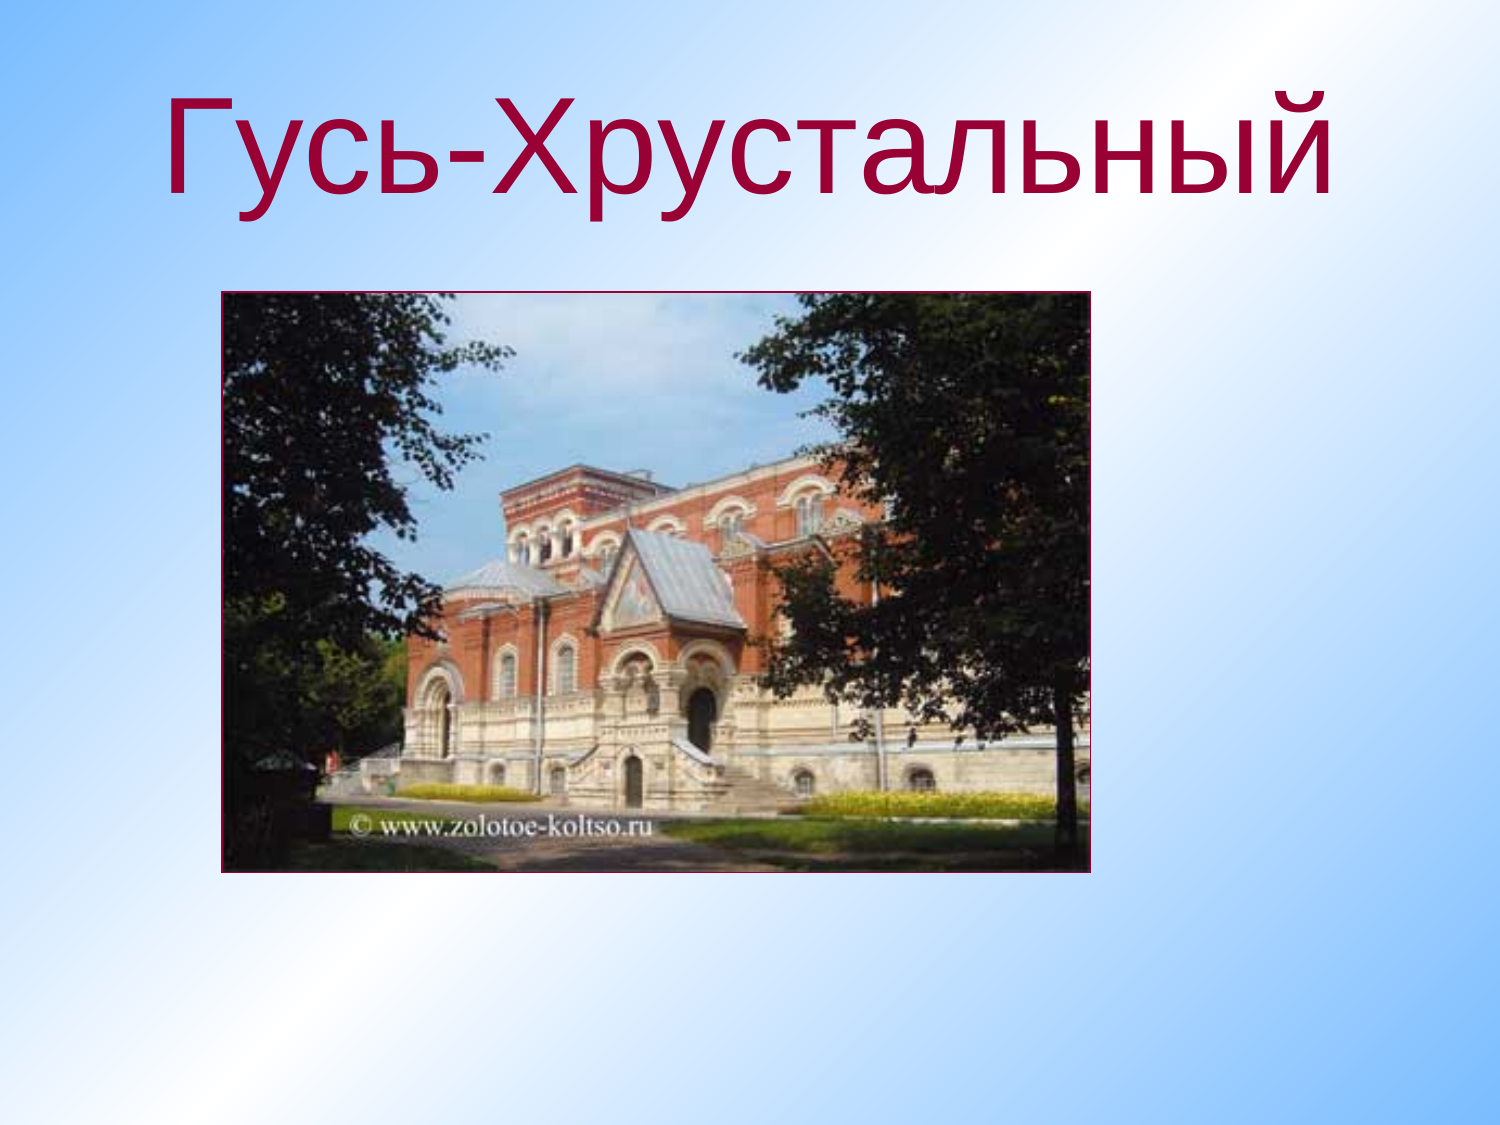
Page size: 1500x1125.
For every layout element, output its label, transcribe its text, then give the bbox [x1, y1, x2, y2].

title Гусь-Хрустальный [75, 45, 1426, 233]
picture [222, 292, 1090, 872]
